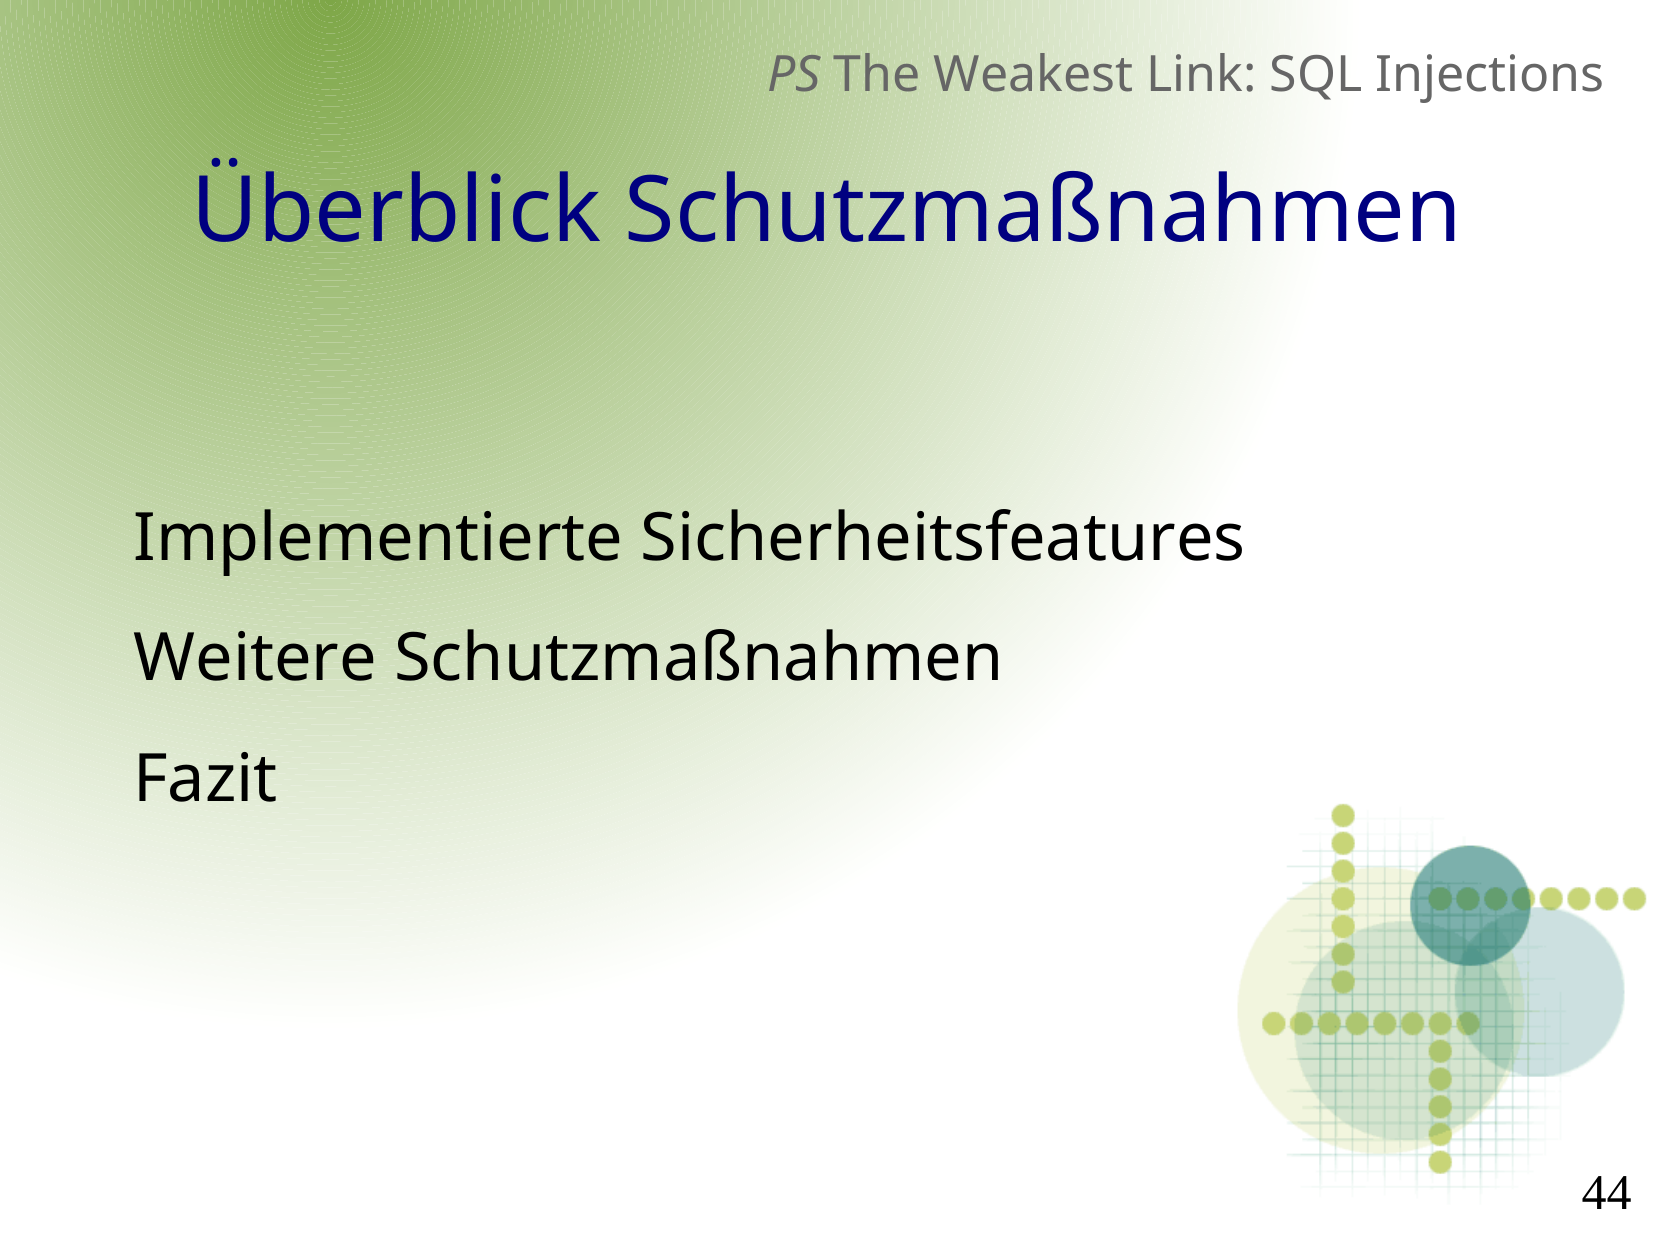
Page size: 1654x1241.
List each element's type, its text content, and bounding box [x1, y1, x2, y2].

picture [1528, 792, 1654, 1211]
title Überblick Schutzmaßnahmen [121, 102, 1534, 311]
list Implementierte Sicherheitsfeatures Weitere Schutzmaßnahmen Fazit [115, 489, 1528, 1241]
